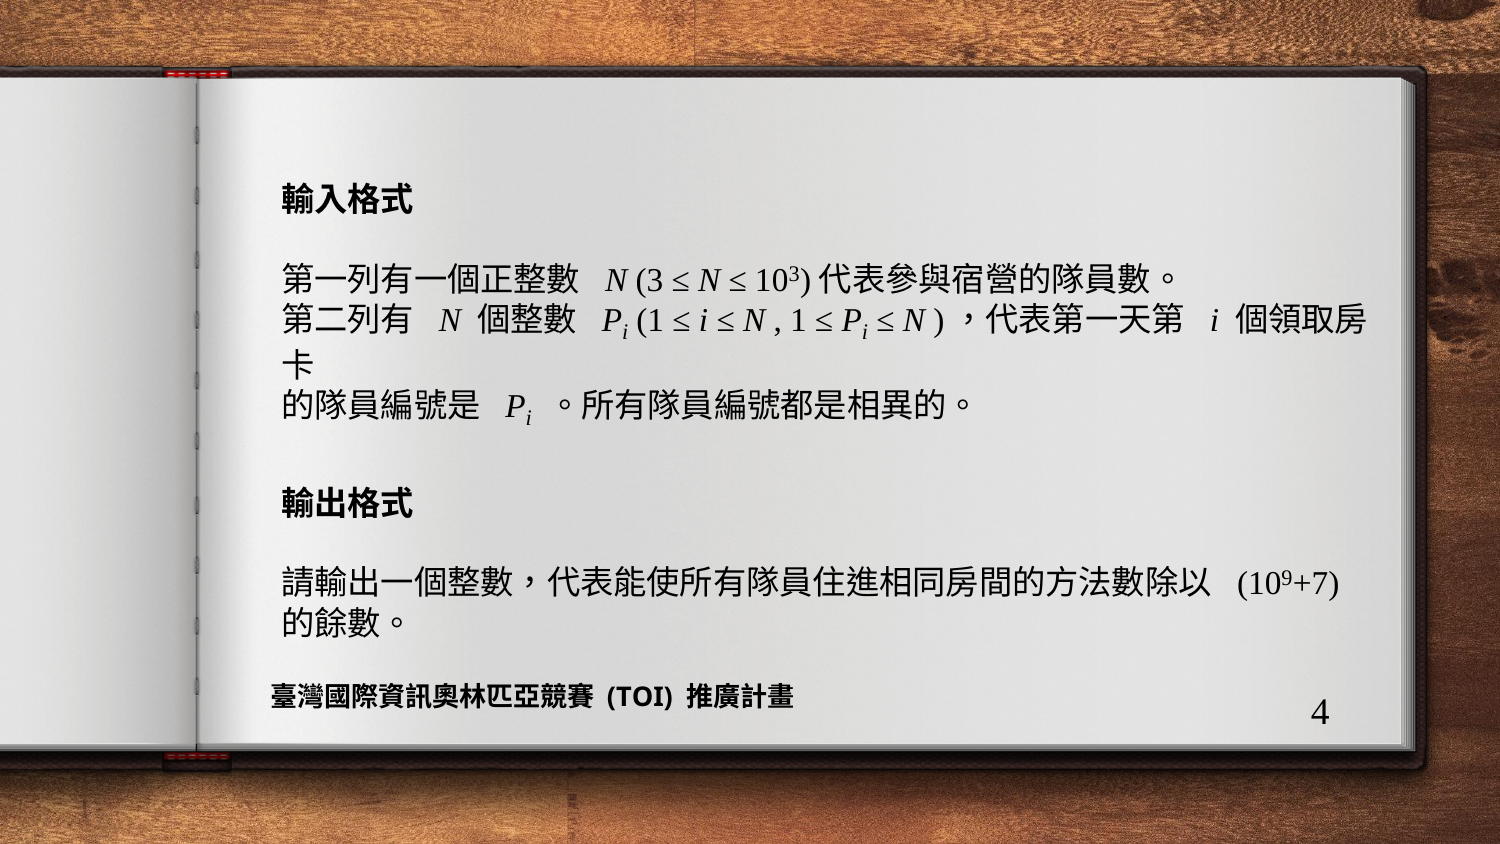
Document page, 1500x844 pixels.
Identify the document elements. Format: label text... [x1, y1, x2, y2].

text_box 輸入格式 第一列有一個正整數 N (3 ≤ N ≤ 103)代表參與宿營的隊員數。 第二列有 N 個整數 Pi (1 ≤ i ≤ N , 1 ≤ Pi ≤ N )，代表第一天第 i 個領取房卡 的隊員編號是 Pi 。所有隊員編號都是相異的。 [266, 171, 1400, 438]
text_box [1295, 672, 1386, 737]
text_box 輸出格式 請輸出一個整數，代表能使所有隊員住進相同房間的方法數除以 (109+7) 的餘數。 [266, 474, 1368, 649]
